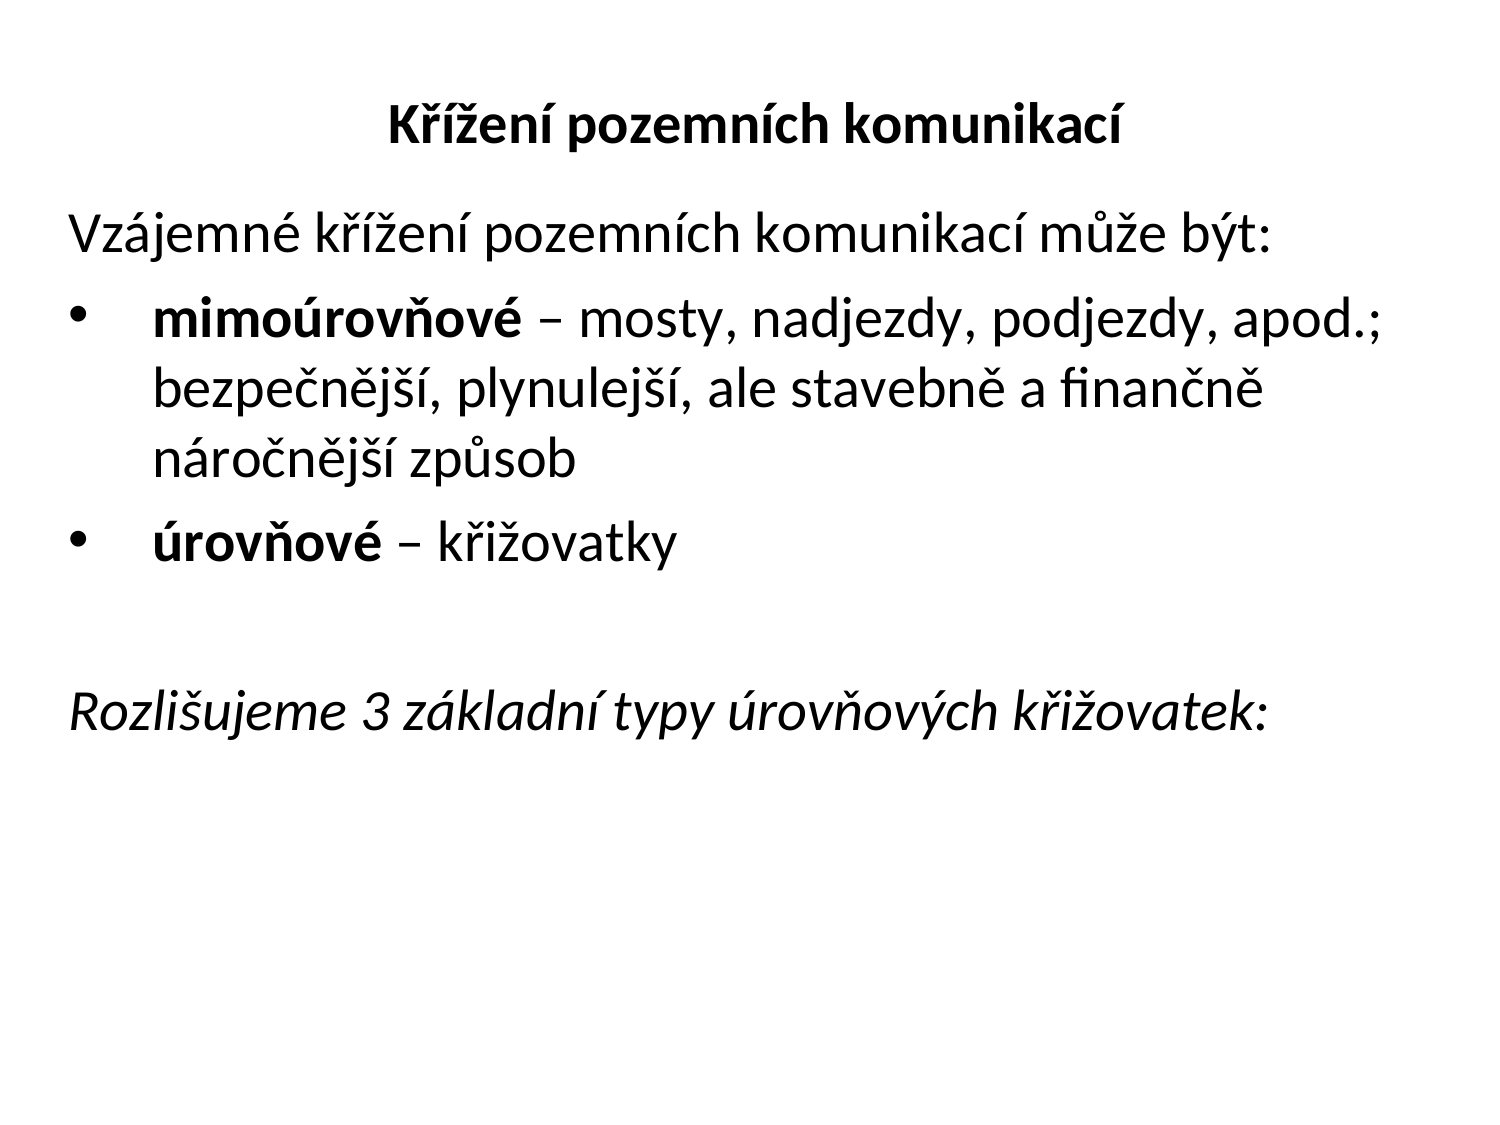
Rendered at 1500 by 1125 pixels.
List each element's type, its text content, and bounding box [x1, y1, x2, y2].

list Křížení pozemních komunikací Vzájemné křížení pozemních komunikací může být: mimoúrovňové – mosty, nadjezdy, podjezdy, apod.; bezpečnější, plynulejší, ale stavebně a finančně náročnější způsob úrovňové – křižovatky Rozlišujeme 3 základní typy úrovňových křižovatek: [53, 78, 1459, 1059]
